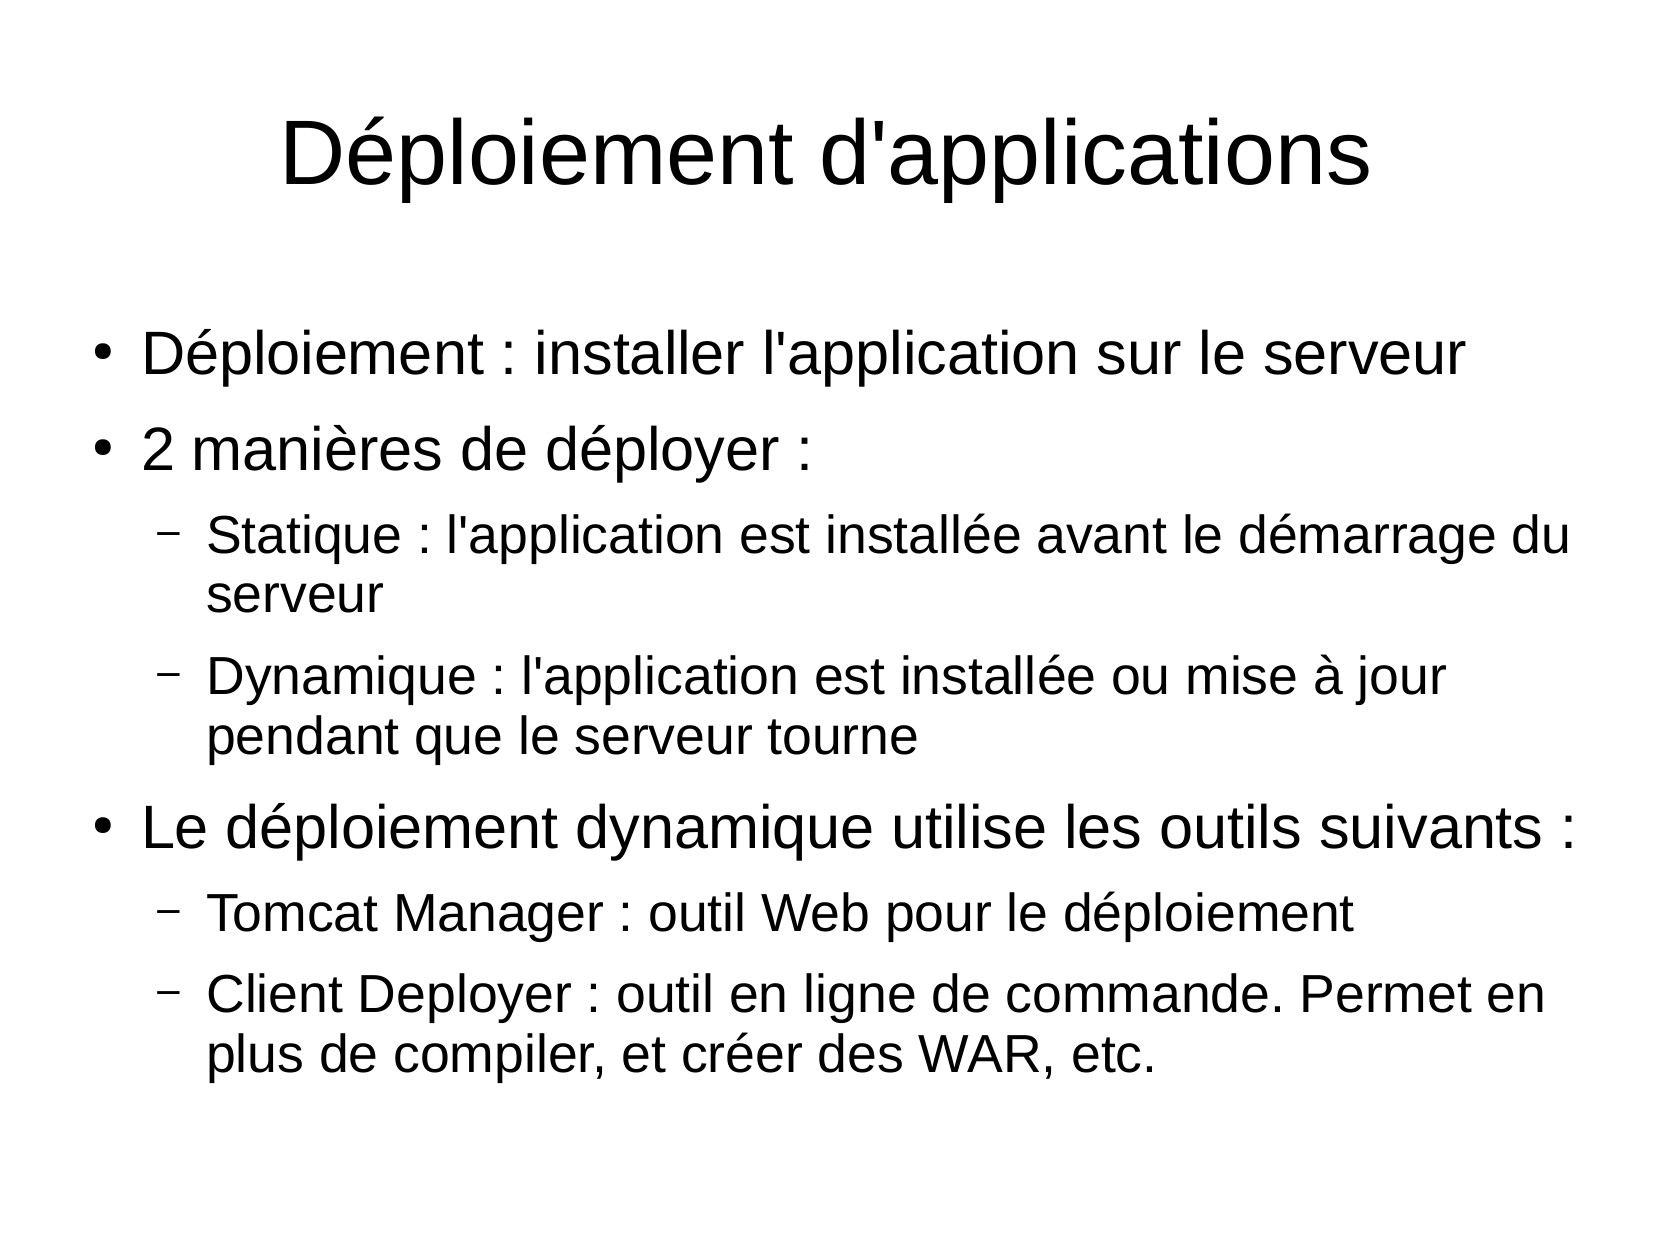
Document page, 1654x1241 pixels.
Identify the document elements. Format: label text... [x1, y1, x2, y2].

title Déploiement d'applications [82, 49, 1571, 257]
list Déploiement : installer l'application sur le serveur 2 manières de déployer : Statique : l'application est installée avant le démarrage du serveur Dynamique : l'application est installée ou mise à jour pendant que le serveur tourne Le déploiement dynamique utilise les outils suivants : Tomcat Manager : outil Web pour le déploiement Client Deployer : outil en ligne de commande. Permet en plus de compiler, et créer des WAR, etc. [75, 318, 1595, 1161]
